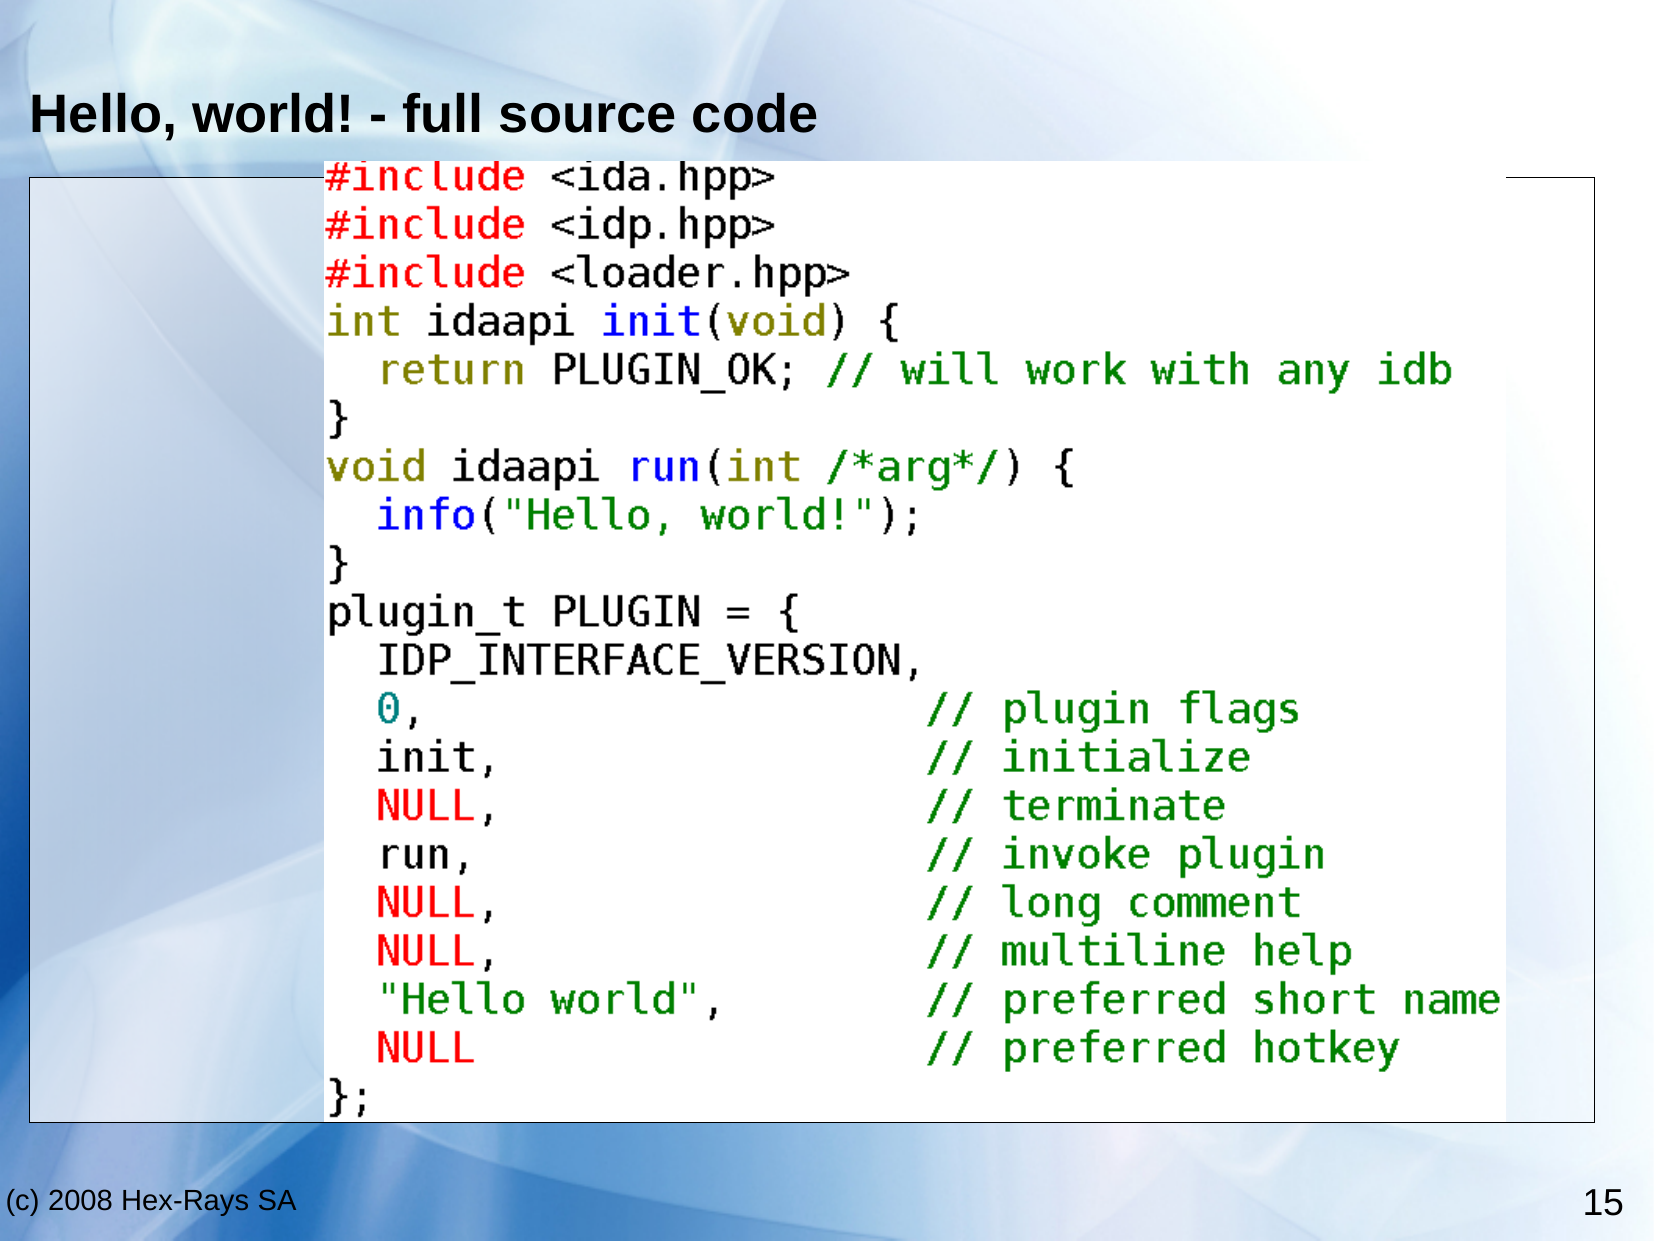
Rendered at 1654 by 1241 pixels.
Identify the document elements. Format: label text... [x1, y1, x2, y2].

title Hello, world! - full source code [29, 49, 1506, 178]
picture [0, 0, 1654, 1241]
